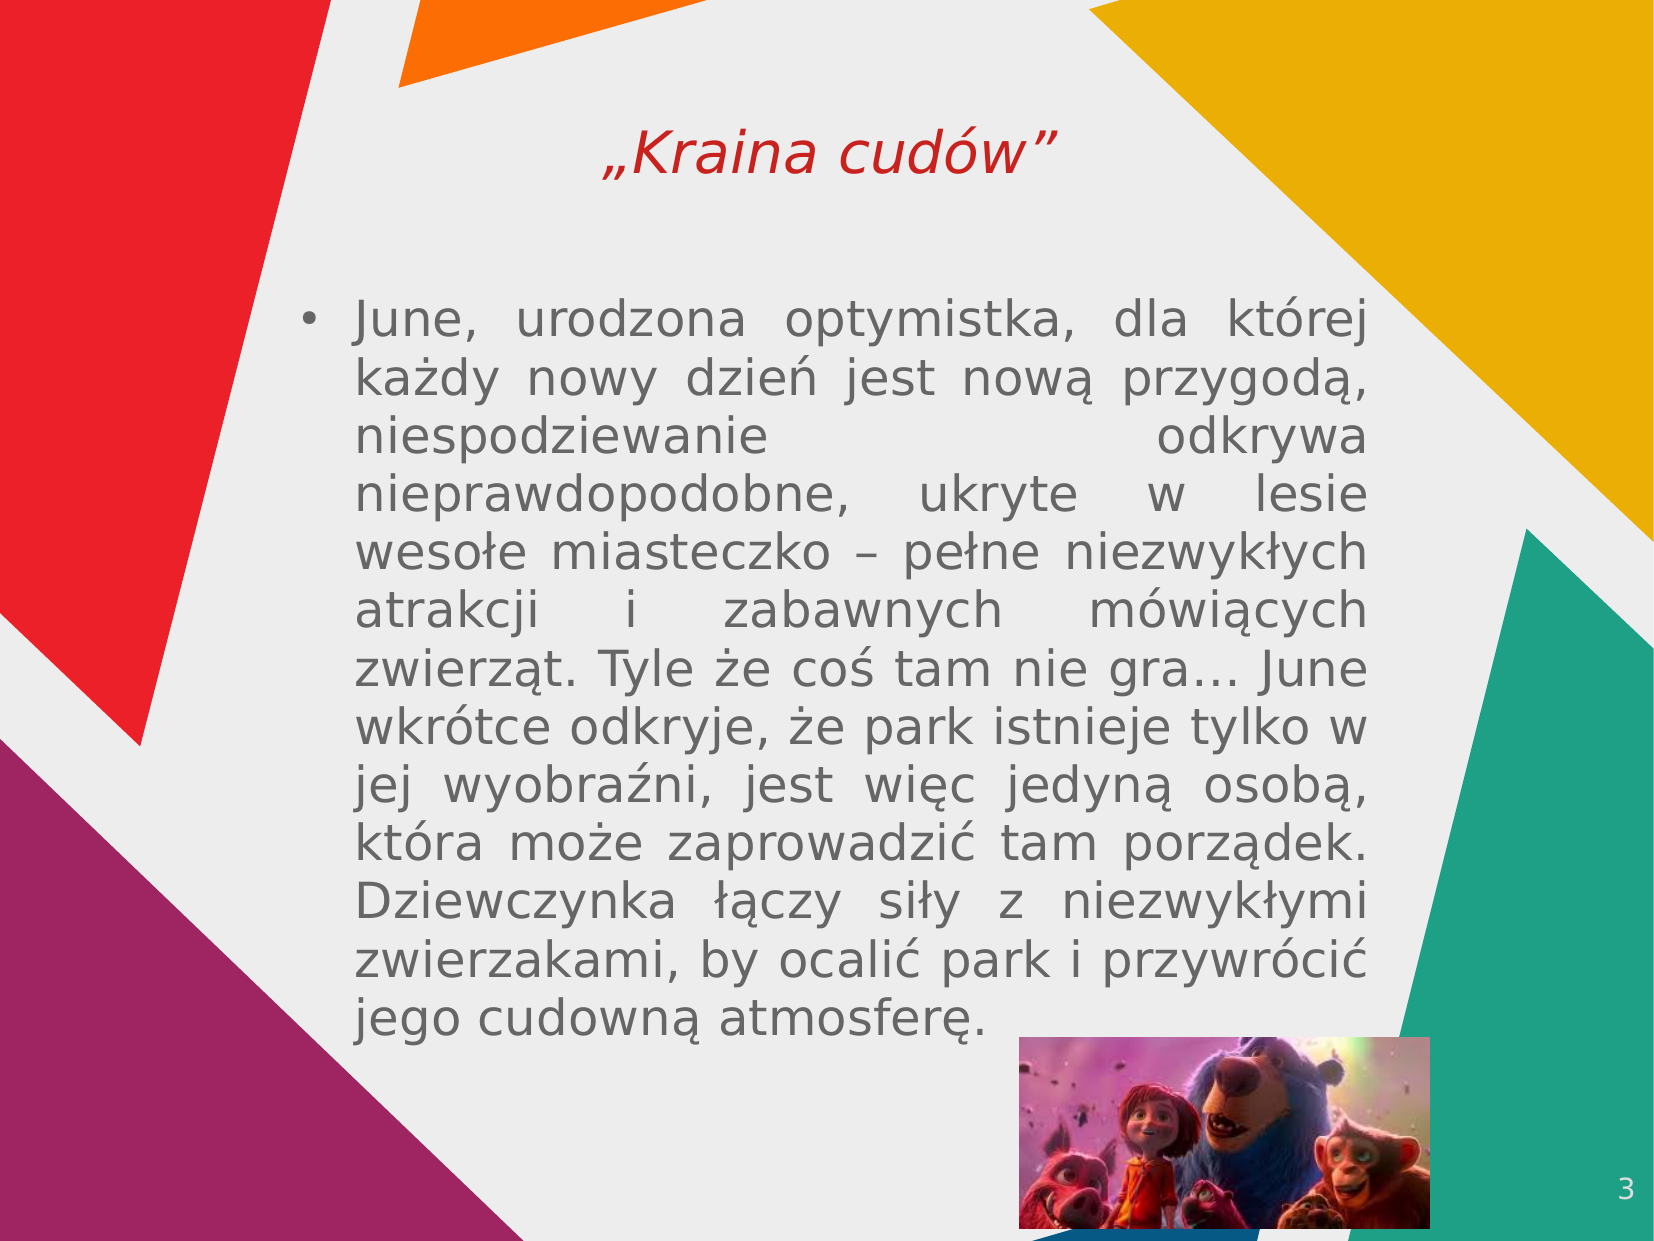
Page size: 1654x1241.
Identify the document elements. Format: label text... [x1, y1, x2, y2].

picture [1019, 1037, 1430, 1229]
title „Kraina cudów” [289, 49, 1372, 257]
list June, urodzona optymistka, dla której każdy nowy dzień jest nową przygodą, niespodziewanie odkrywa nieprawdopodobne, ukryte w lesie wesołe miasteczko – pełne niezwykłych atrakcji i zabawnych mówiących zwierząt. Tyle że coś tam nie gra… June wkrótce odkryje, że park istnieje tylko w jej wyobraźni, jest więc jedyną osobą, która może zaprowadzić tam porządek. Dziewczynka łączy siły z niezwykłymi zwierzakami, by ocalić park i przywrócić jego cudowną atmosferę. [289, 290, 1372, 1090]
